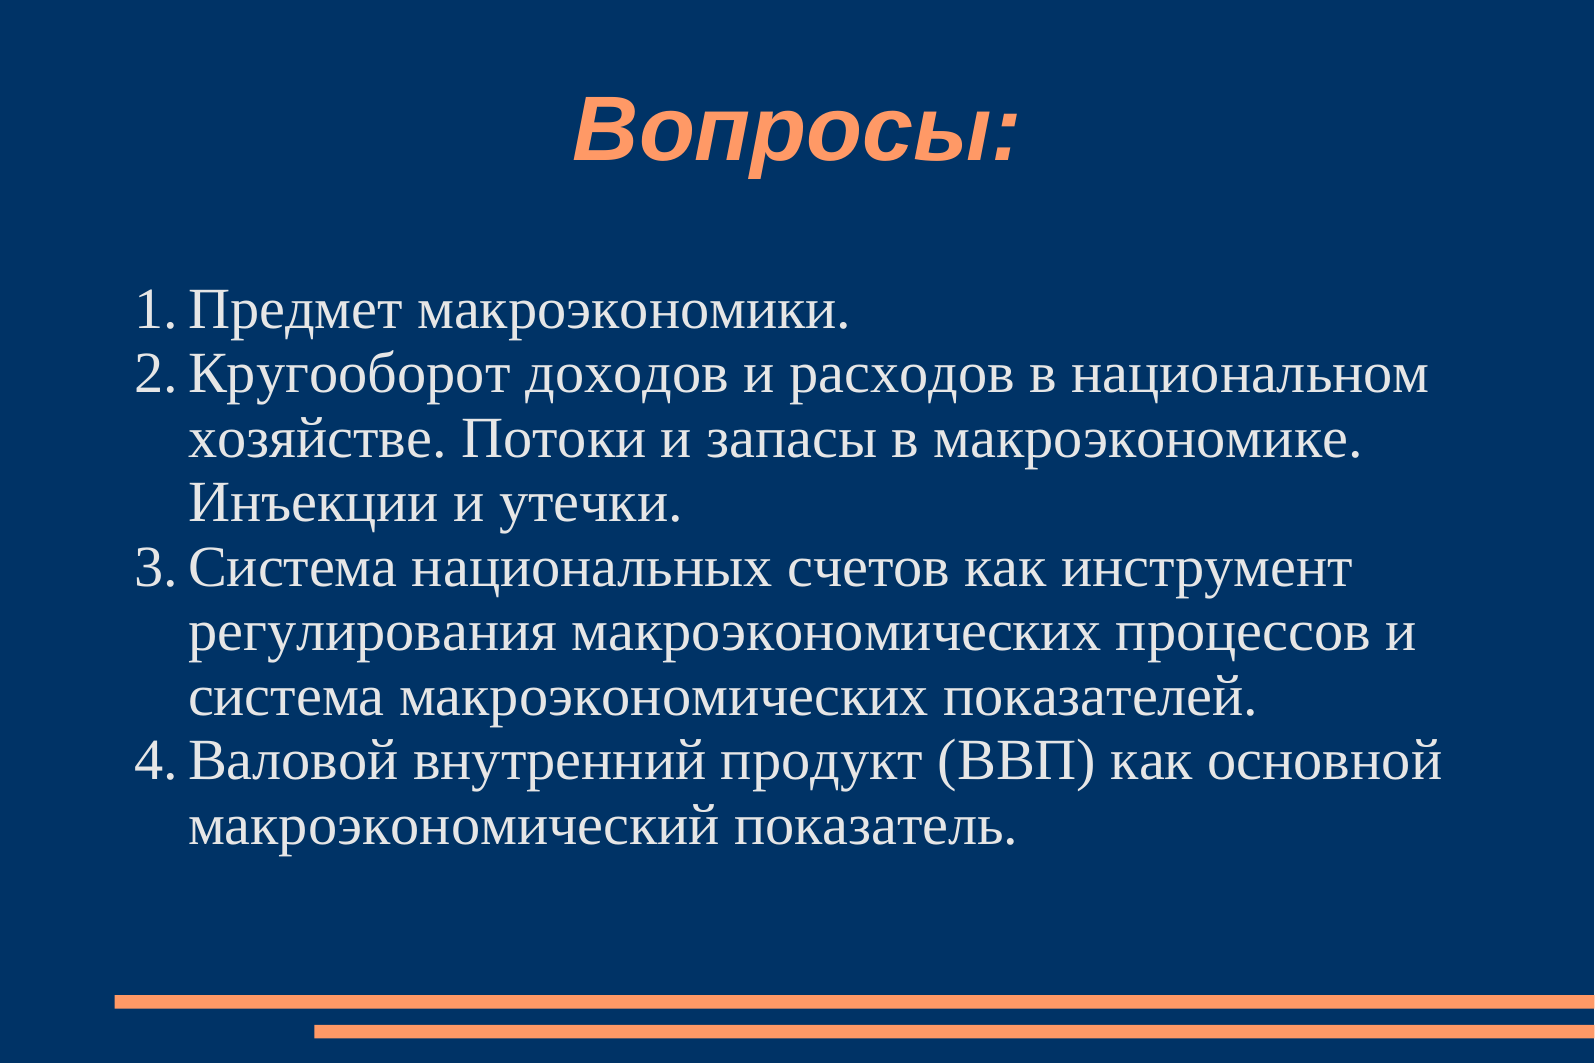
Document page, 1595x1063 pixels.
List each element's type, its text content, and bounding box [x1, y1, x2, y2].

list Предмет макроэкономики. Кругооборот доходов и расходов в национальном хозяйстве. Потоки и запасы в макроэкономике. Инъекции и утечки. Система национальных счетов как инструмент регулирования макроэкономических процессов и система макроэкономических показателей. Валовой внутренний продукт (ВВП) как основной макроэкономический показатель. [117, 276, 1505, 956]
title Вопросы: [117, 39, 1479, 218]
